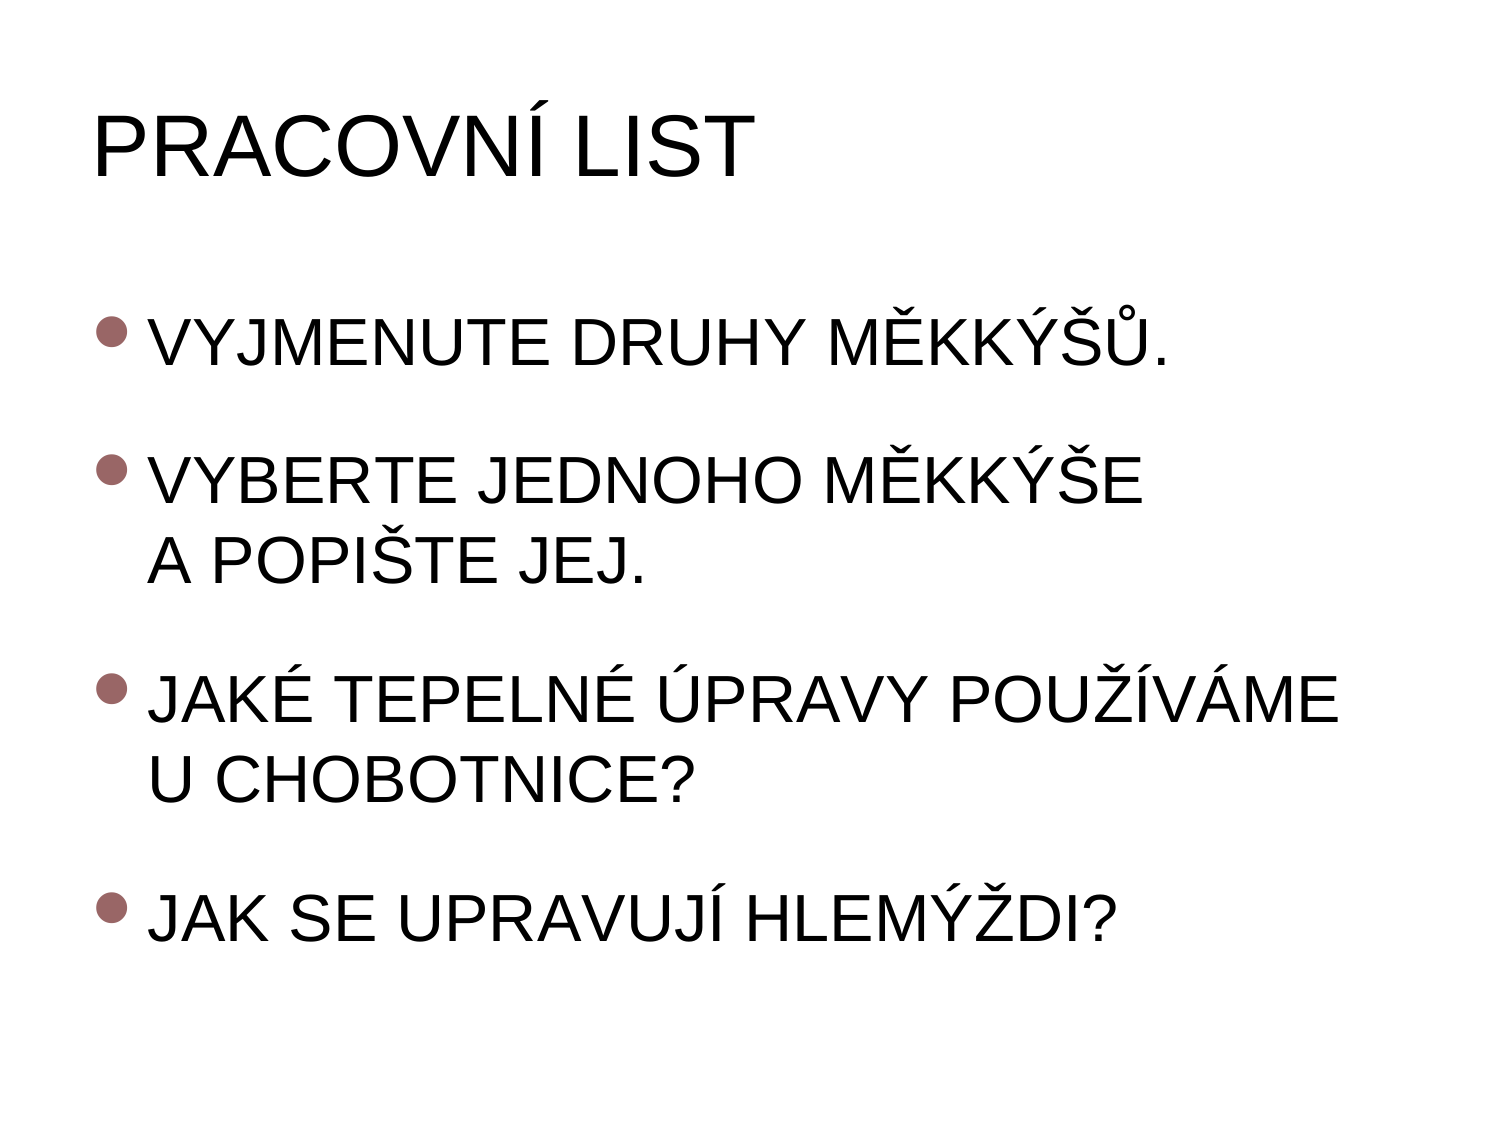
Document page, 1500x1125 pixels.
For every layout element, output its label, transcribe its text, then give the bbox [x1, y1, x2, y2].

list VYJMENUTE DRUHY MĚKKÝŠŮ. VYBERTE JEDNOHO MĚKKÝŠE A POPIŠTE JEJ. JAKÉ TEPELNÉ ÚPRAVY POUŽÍVÁME U CHOBOTNICE? JAK SE UPRAVUJÍ HLEMÝŽDI? [76, 290, 1471, 1071]
title PRACOVNÍ LIST [76, 66, 1392, 217]
